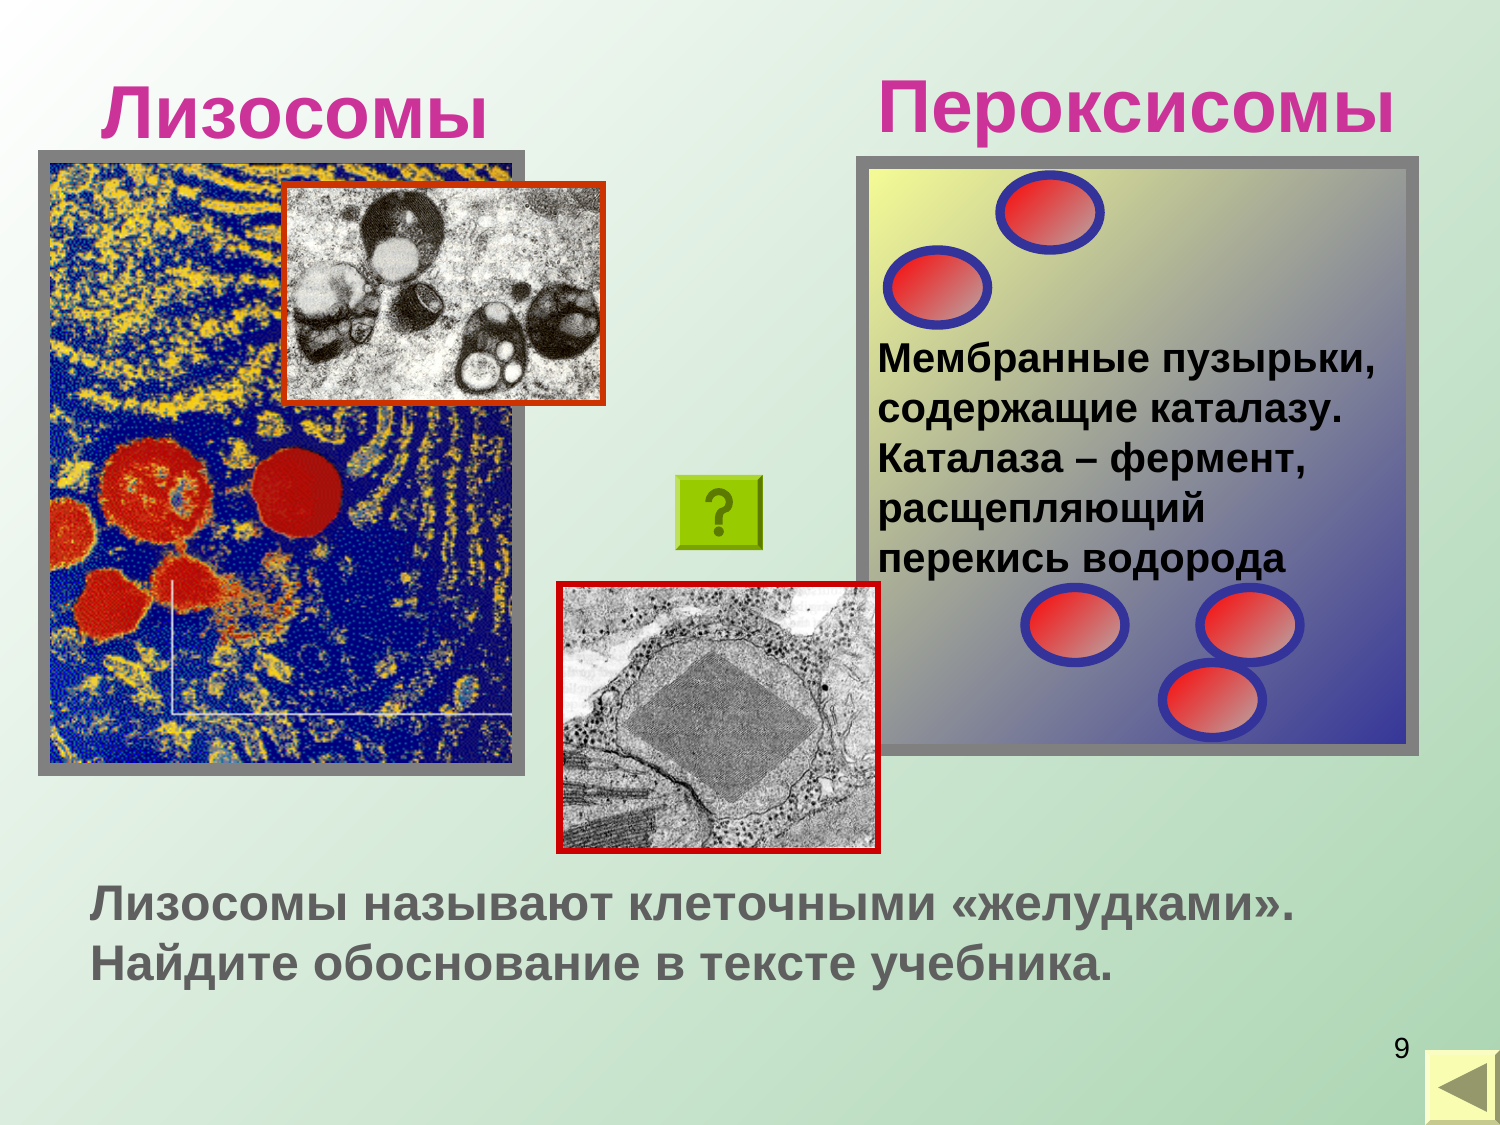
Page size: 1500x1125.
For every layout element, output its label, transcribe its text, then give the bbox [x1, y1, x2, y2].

picture [50, 162, 513, 763]
text_box [1162, 662, 1263, 738]
text_box Мембранные пузырьки, содержащие каталазу. Каталаза – фермент, расщепляющий перекись водорода [862, 162, 1413, 751]
title Лизосомы [50, 62, 563, 163]
text_box [999, 174, 1101, 251]
text_box [1024, 587, 1126, 663]
text_box Лизосомы называют клеточными «желудками». Найдите обоснование в тексте учебника. [74, 862, 1375, 998]
picture [287, 187, 601, 400]
text_box [676, 474, 763, 551]
text_box Пероксисомы [862, 49, 1500, 156]
text_box [1199, 587, 1300, 663]
picture [562, 587, 876, 848]
text_box [887, 249, 988, 326]
text_box [1427, 1050, 1500, 1125]
